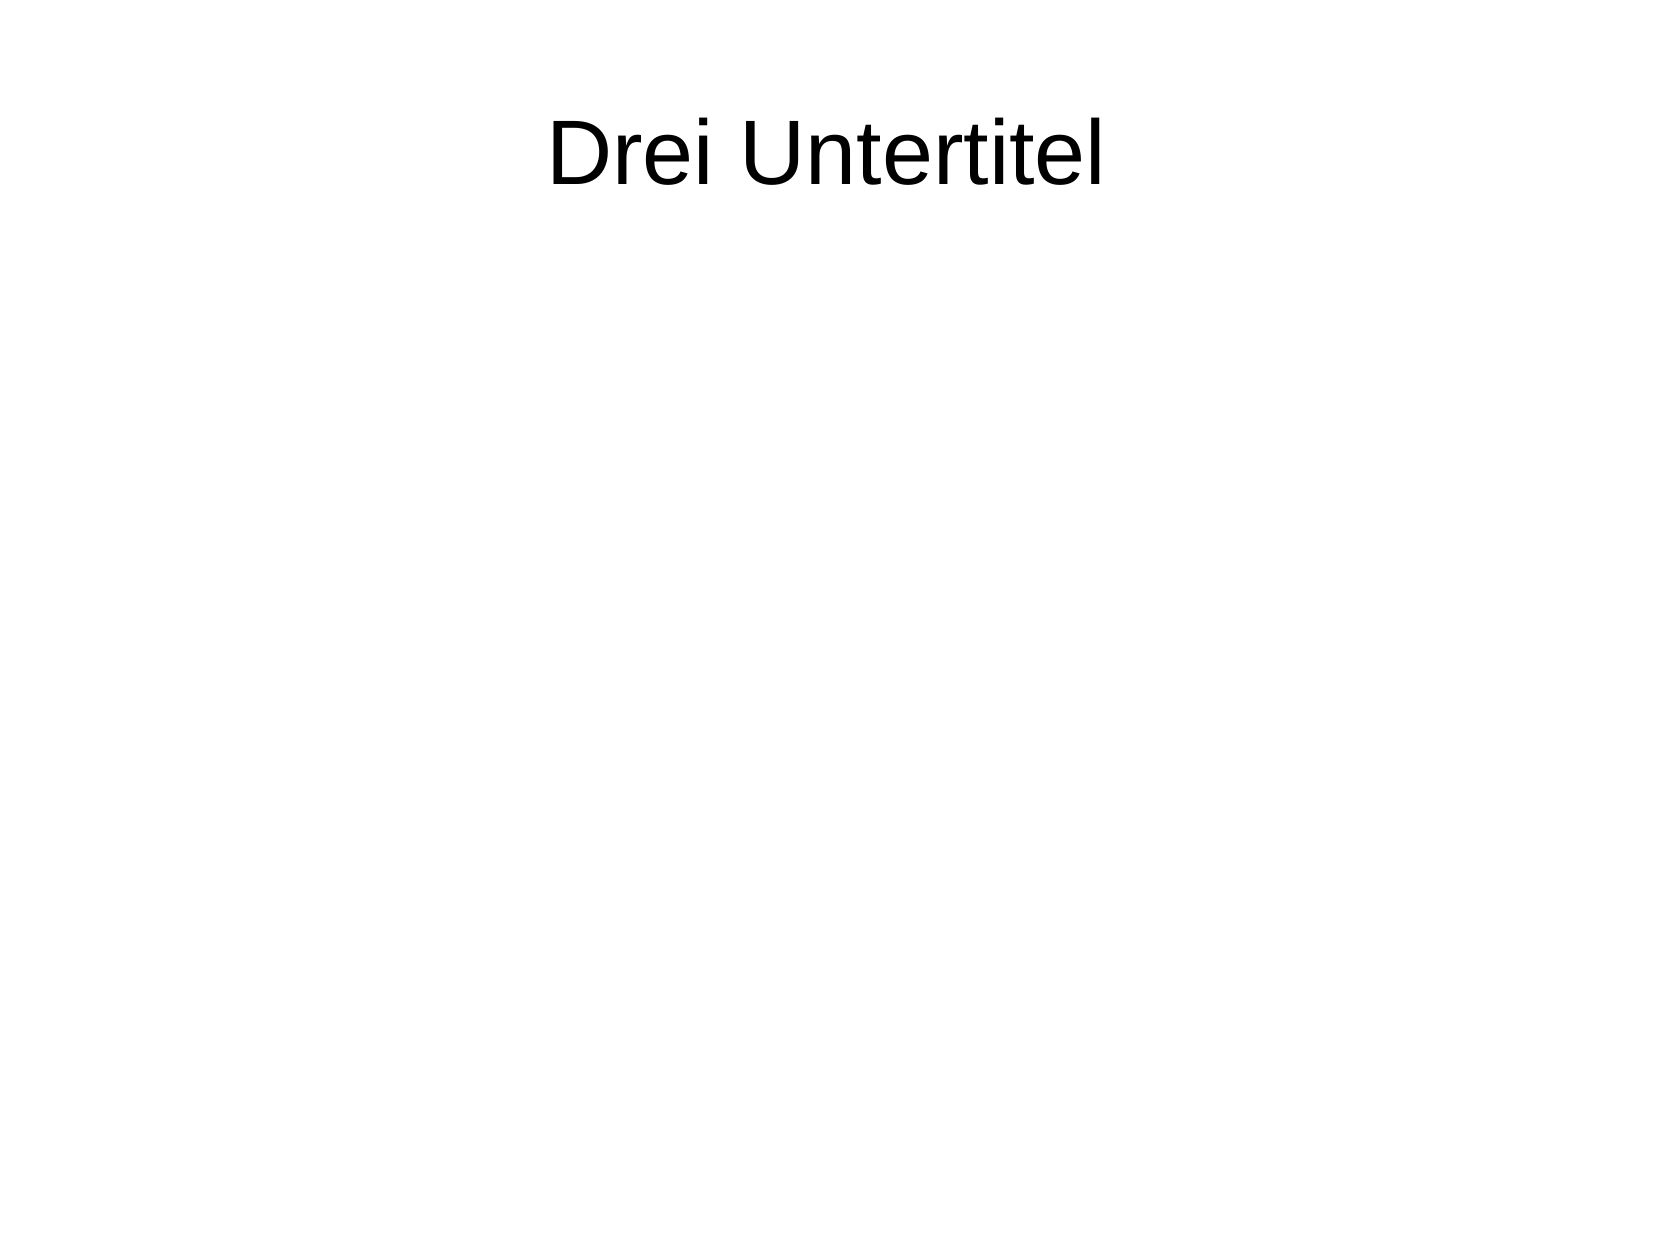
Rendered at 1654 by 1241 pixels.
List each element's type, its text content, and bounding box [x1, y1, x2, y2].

title Drei Untertitel [82, 49, 1571, 257]
